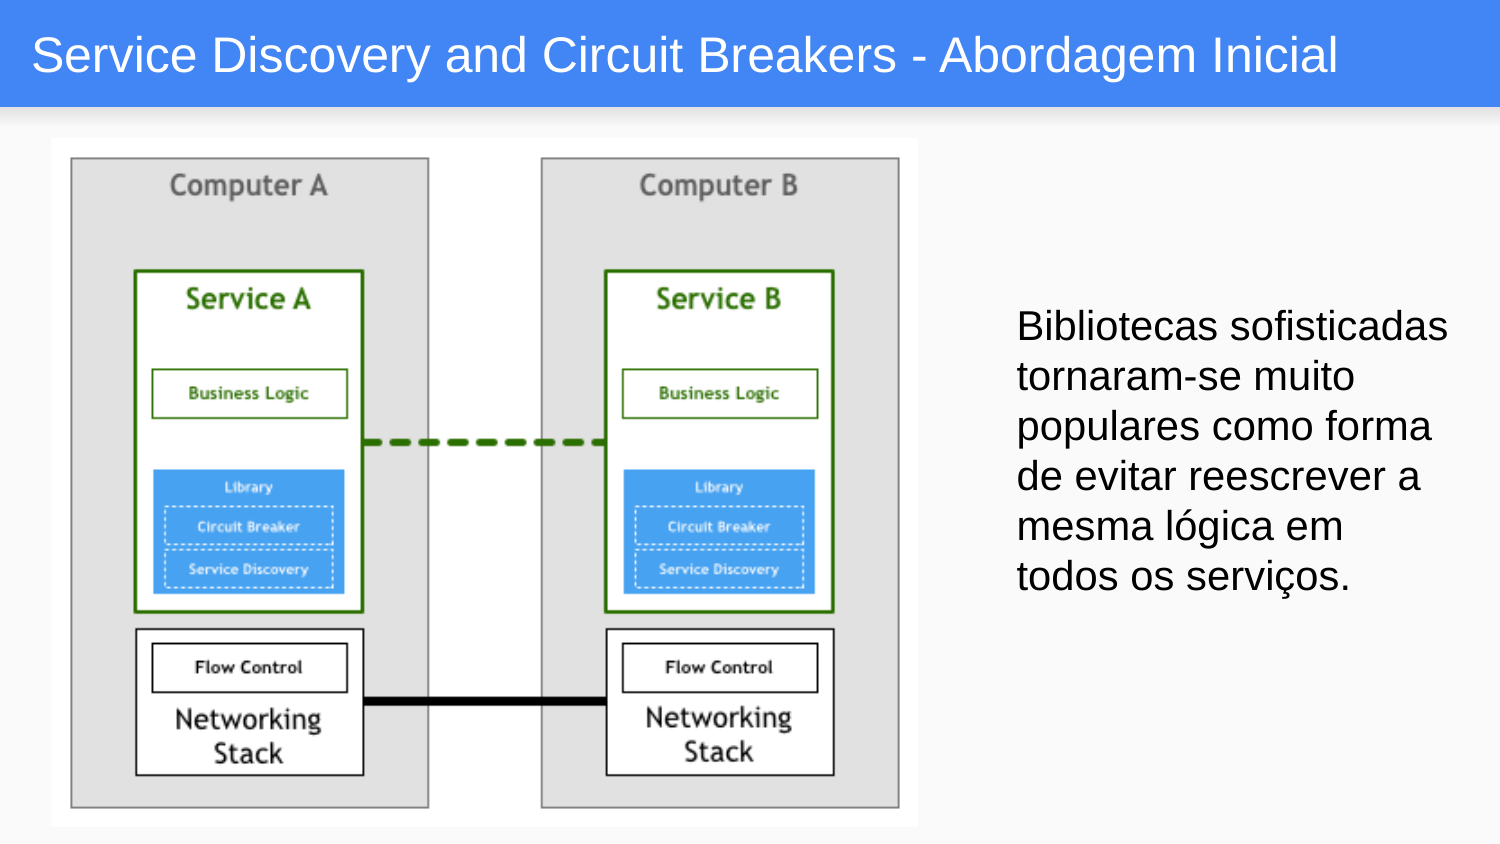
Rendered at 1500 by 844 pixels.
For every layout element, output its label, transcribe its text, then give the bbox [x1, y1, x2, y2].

text_box Bibliotecas sofisticadas tornaram-se muito populares como forma de evitar reescrever a mesma lógica em todos os serviços. [1003, 292, 1464, 608]
title Service Discovery and Circuit Breakers - Abordagem Inicial [16, 2, 1464, 102]
picture [51, 138, 918, 827]
